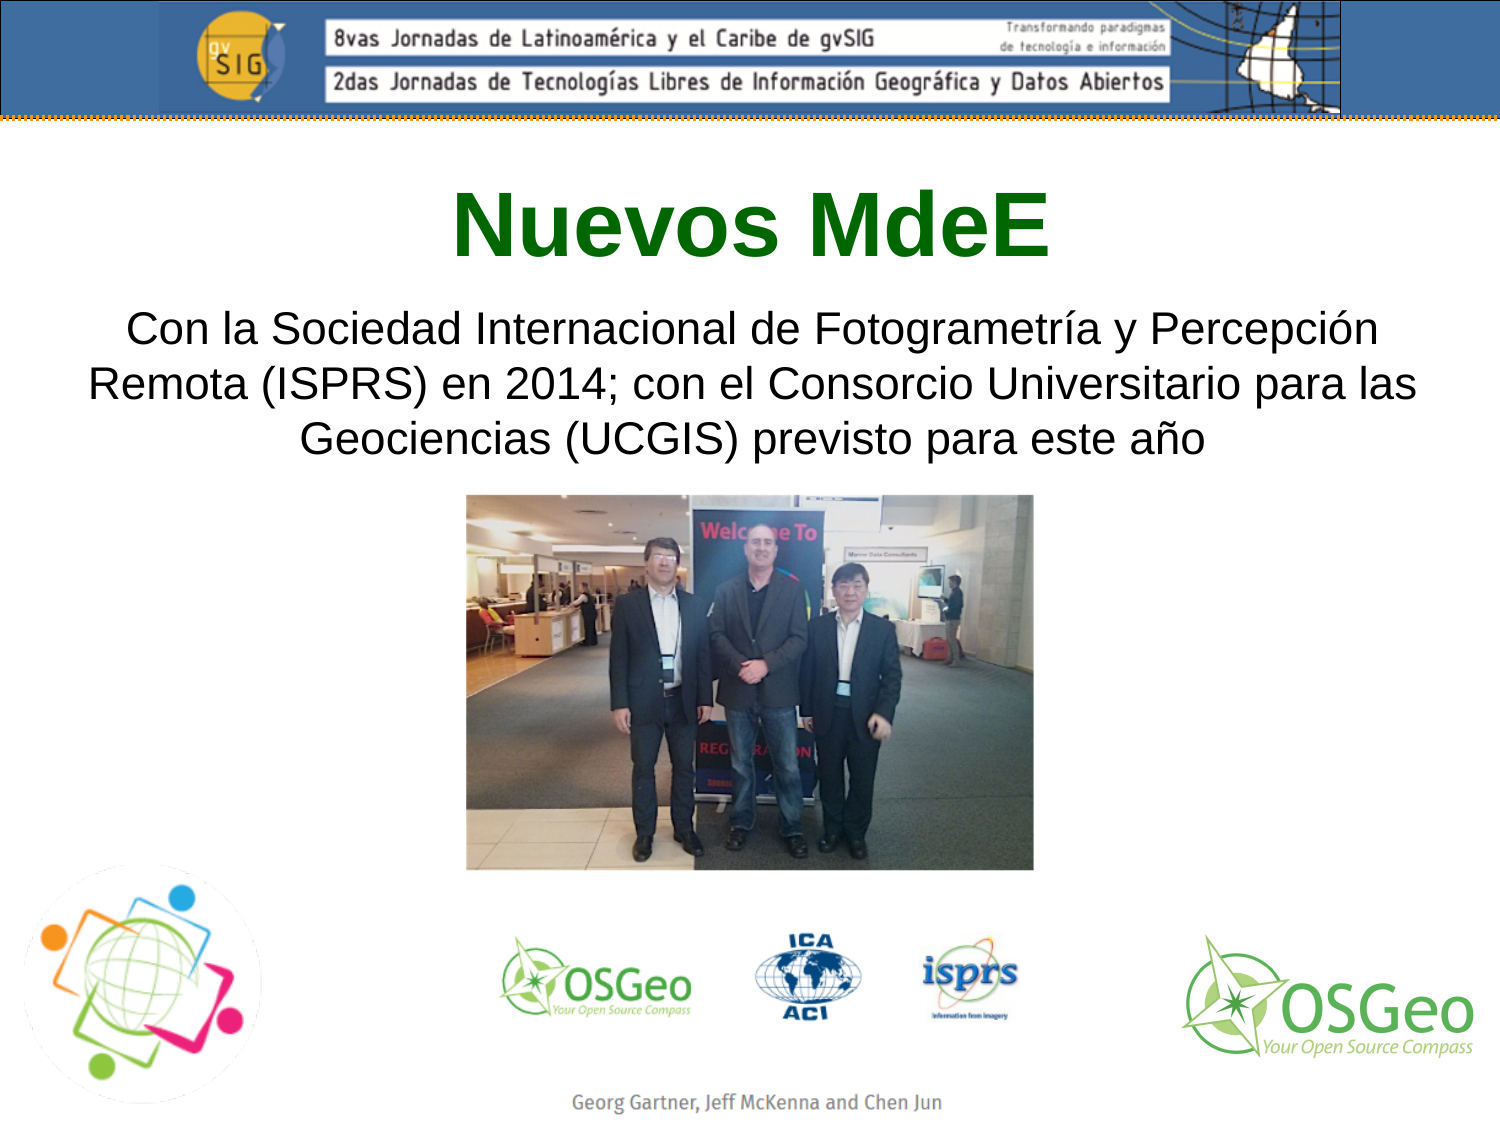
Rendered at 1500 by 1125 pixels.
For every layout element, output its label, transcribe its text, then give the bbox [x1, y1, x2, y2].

picture [1181, 934, 1477, 1063]
picture [159, 1, 1340, 113]
picture [23, 864, 263, 1105]
title Nuevos MdeE [76, 137, 1427, 290]
list Con la Sociedad Internacional de Fotogrametría y Percepción Remota (ISPRS) en 2014; con el Consorcio Universitario para las Geociencias (UCGIS) previsto para este año [59, 290, 1447, 471]
picture [454, 484, 1046, 1123]
